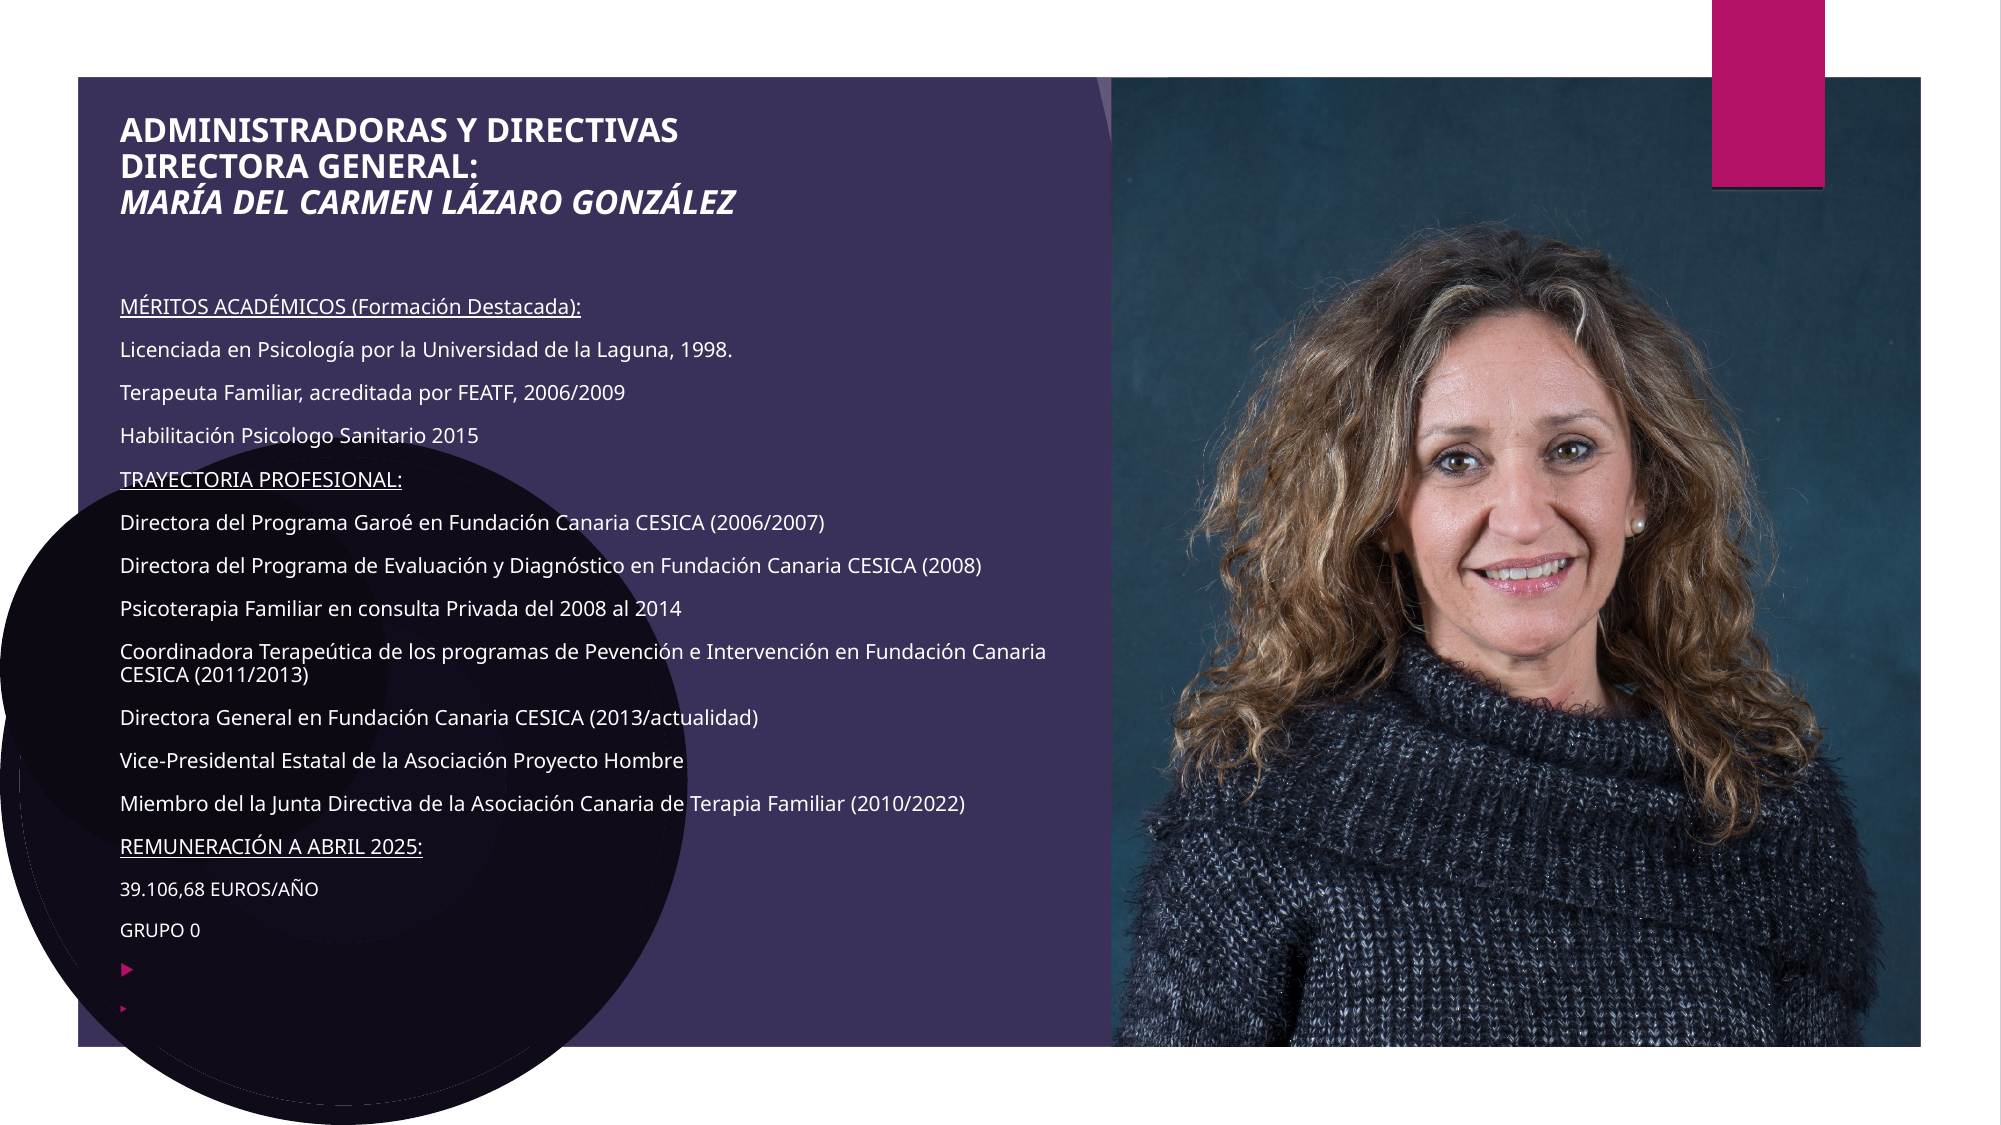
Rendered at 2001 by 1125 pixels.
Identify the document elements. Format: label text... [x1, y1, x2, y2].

text_box [0, 0, 2000, 1125]
picture [1111, 78, 1921, 1047]
title ADMINISTRADORAS Y DIRECTIVAS DIRECTORA GENERAL: MARÍA DEL CARMEN LÁZARO GONZÁLEZ [104, 94, 1095, 243]
list MÉRITOS ACADÉMICOS (Formación Destacada): Licenciada en Psicología por la Universidad de la Laguna, 1998. Terapeuta Familiar, acreditada por FEATF, 2006/2009 Habilitación Psicologo Sanitario 2015 TRAYECTORIA PROFESIONAL: Directora del Programa Garoé en Fundación Canaria CESICA (2006/2007) Directora del Programa de Evaluación y Diagnóstico en Fundación Canaria CESICA (2008) Psicoterapia Familiar en consulta Privada del 2008 al 2014 Coordinadora Terapeútica de los programas de Pevención e Intervención en Fundación Canaria CESICA (2011/2013) Directora General en Fundación Canaria CESICA (2013/actualidad) Vice-Presidental Estatal de la Asociación Proyecto Hombre Miembro del la Junta Directiva de la Asociación Canaria de Terapia Familiar (2010/2022) REMUNERACIÓN A ABRIL 2025: 39.106,68 EUROS/AÑO GRUPO 0 [104, 243, 1112, 996]
